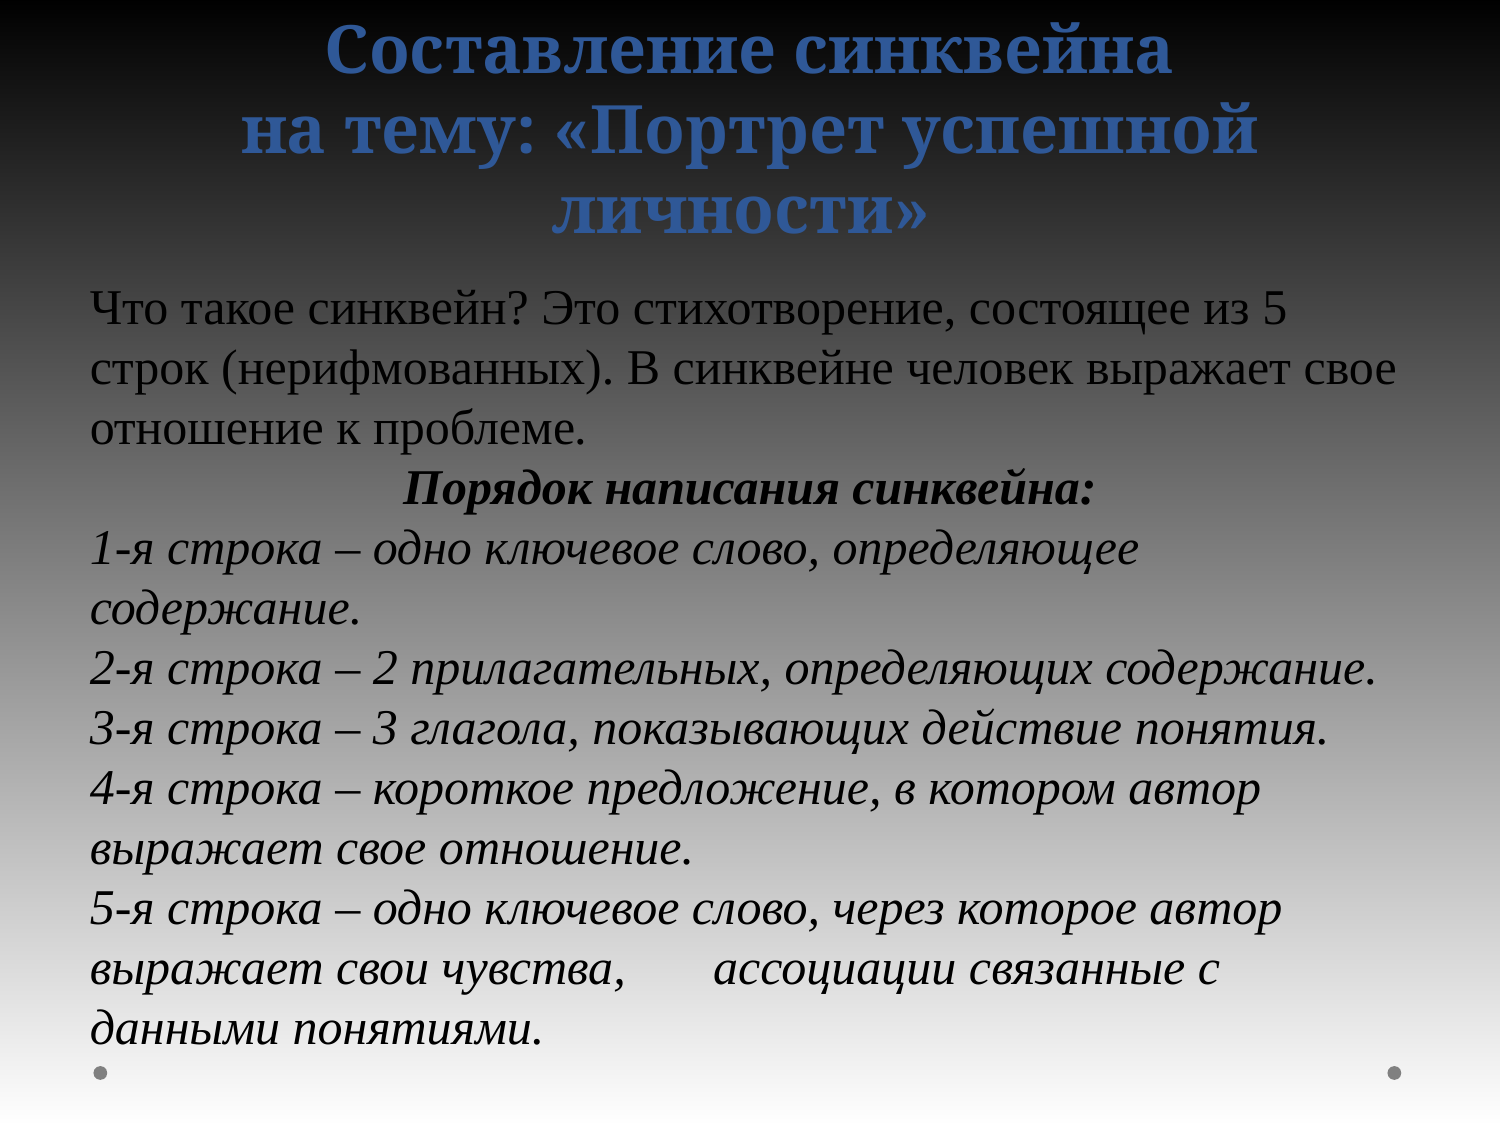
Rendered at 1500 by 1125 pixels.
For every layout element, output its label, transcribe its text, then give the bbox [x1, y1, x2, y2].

list Что такое синквейн? Это стихотворение, состоящее из 5 строк (нерифмованных). В синквейне человек выражает свое отношение к проблеме. Порядок написания синквейна: 1-я строка – одно ключевое слово, определяющее содержание. 2-я строка – 2 прилагательных, определяющих содержание. 3-я строка – 3 глагола, показывающих действие понятия. 4-я строка – короткое предложение, в котором автор выражает свое отношение. 5-я строка – одно ключевое слово, через которое автор выражает свои чувства, ассоциации связанные с данными понятиями. [75, 267, 1425, 1059]
title Составление синквейна на тему: «Портрет успешной личности» [75, 0, 1425, 267]
